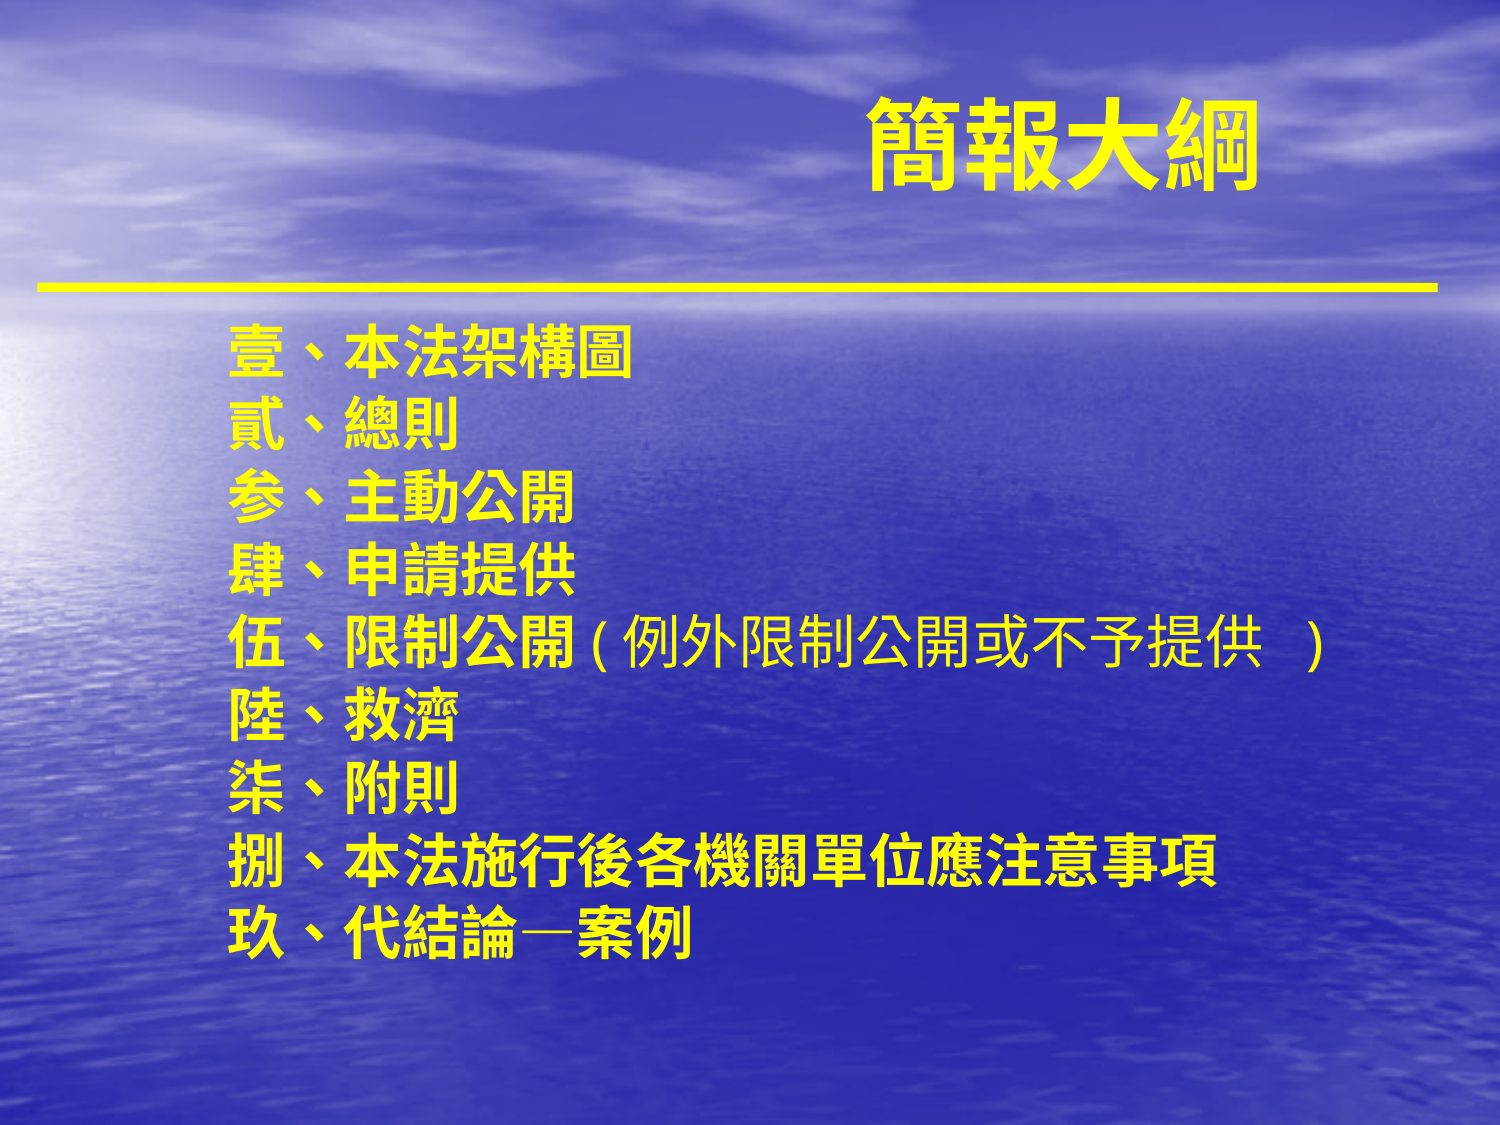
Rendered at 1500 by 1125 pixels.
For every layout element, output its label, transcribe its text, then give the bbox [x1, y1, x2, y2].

text_box 壹、本法架構圖 貳、總則 参、主動公開 肆、申請提供 伍、限制公開(例外限制公開或不予提供 ) 陸、救濟 柒、附則 捌、本法施行後各機關單位應注意事項 玖、代結論—案例 [212, 312, 1500, 984]
text_box 簡報大綱 [75, 75, 1388, 211]
